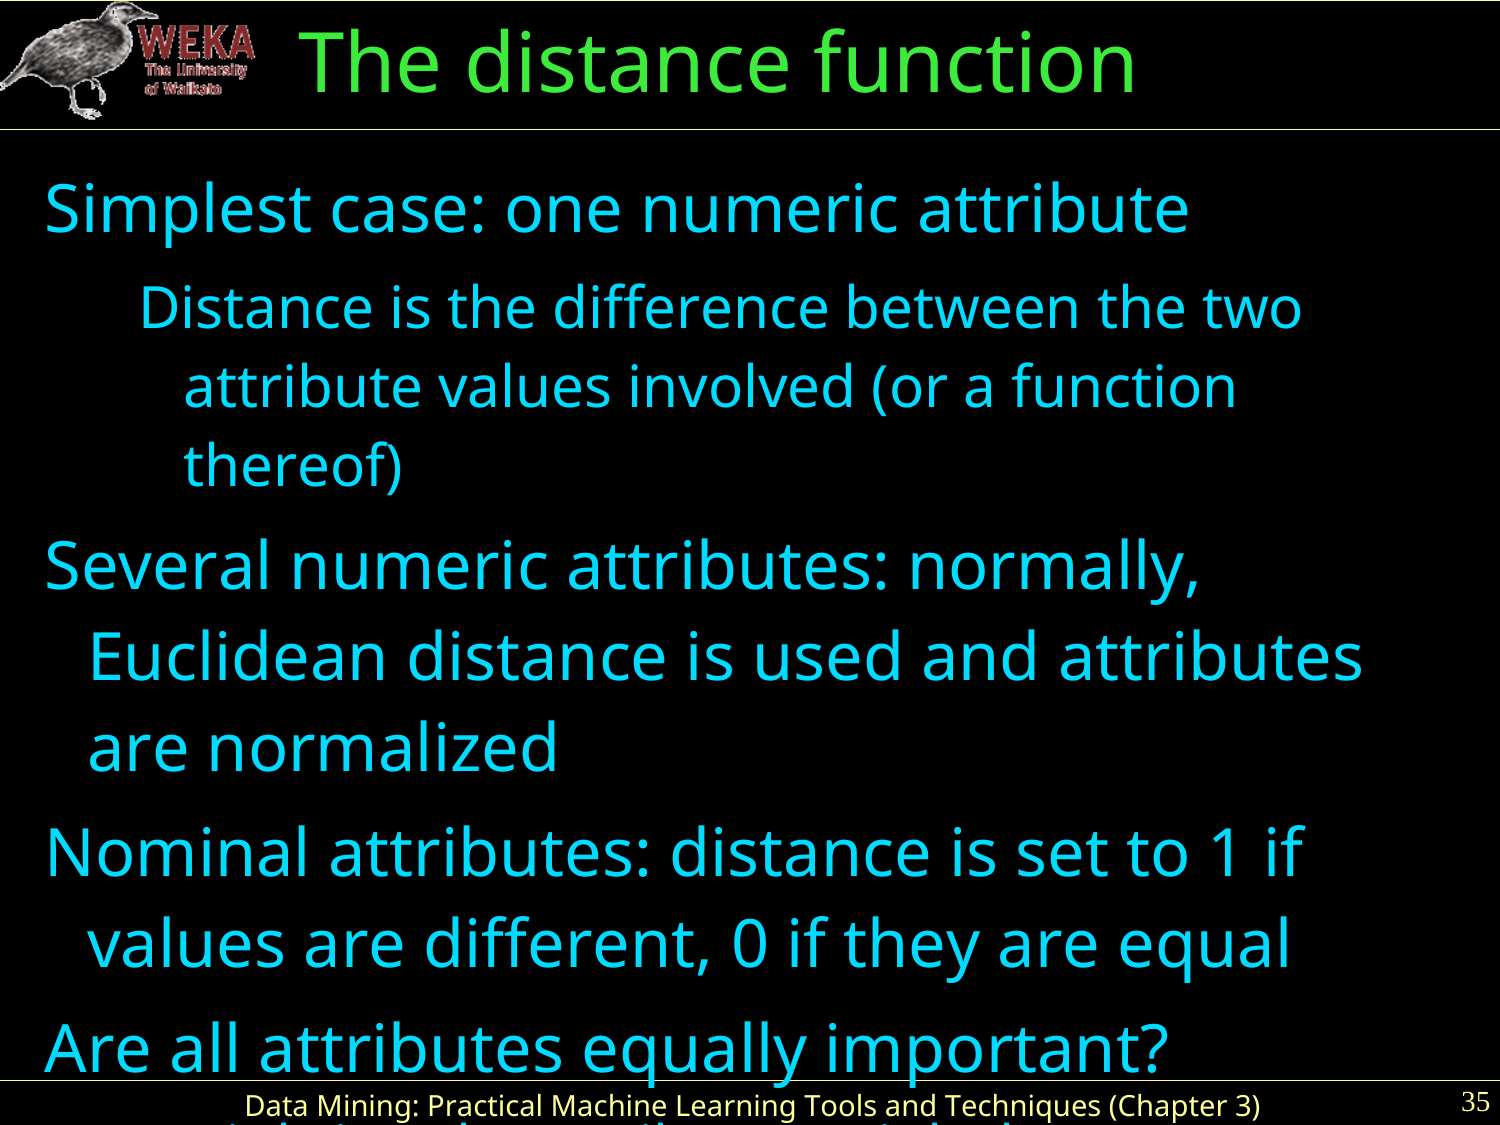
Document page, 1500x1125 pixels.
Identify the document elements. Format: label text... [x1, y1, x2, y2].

picture [0, 1, 266, 129]
title The distance function [283, 0, 1500, 148]
list Simplest case: one numeric attribute Distance is the difference between the two attribute values involved (or a function thereof) Several numeric attributes: normally, Euclidean distance is used and attributes are normalized Nominal attributes: distance is set to 1 if values are different, 0 if they are equal Are all attributes equally important? Weighting the attributes might be necessary [29, 154, 1477, 975]
